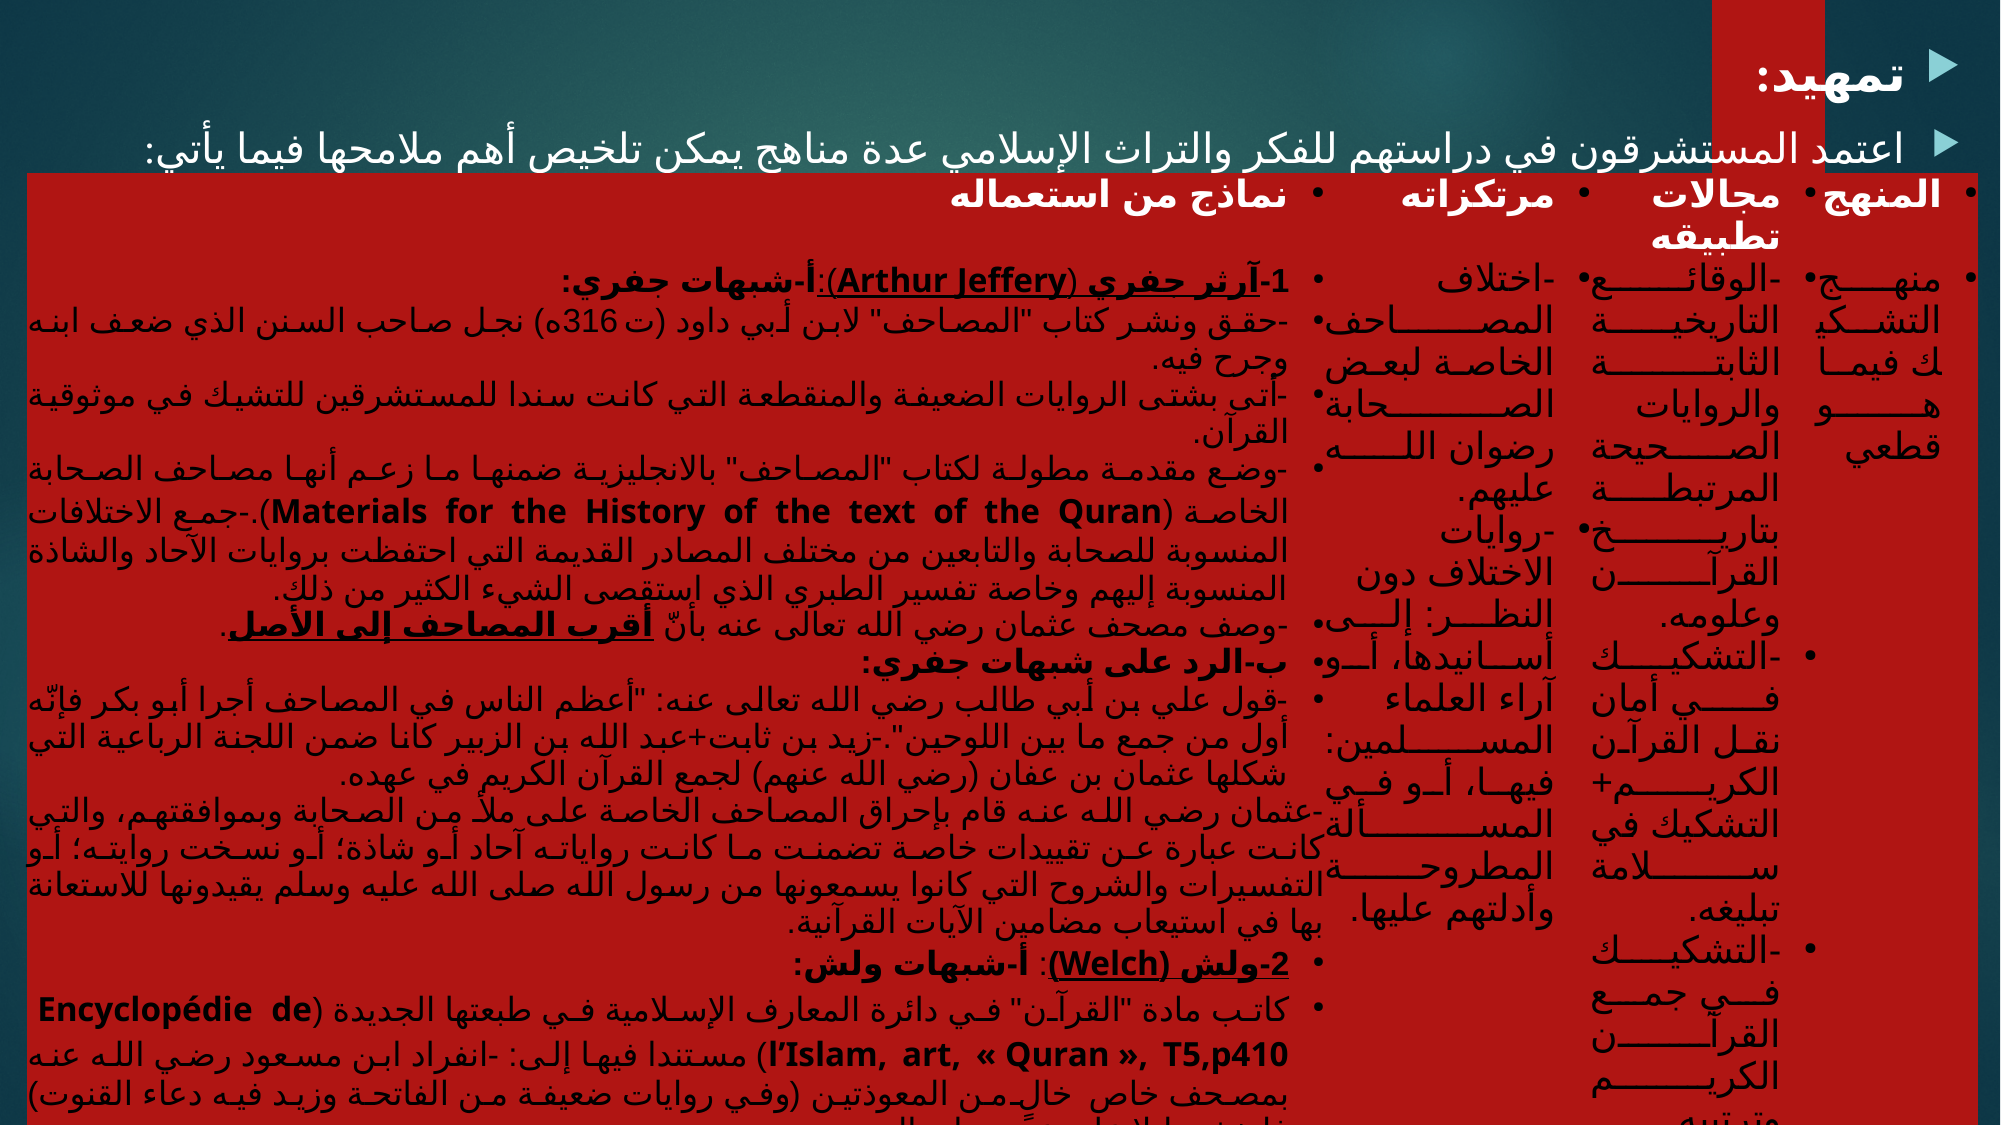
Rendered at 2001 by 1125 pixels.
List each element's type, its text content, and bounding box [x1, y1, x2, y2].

table_header المنهج [1817, 173, 1978, 257]
table_cell -الوقائع التاريخية الثابتة والروايات الصحيحة المرتبطة بتاريخ القرآن وعلومه. -التشكيك في أمان نقل القرآن الكريم+ التشكيك في سلامة تبليغه. -التشكيك في جمع القرآن الكريم وترتيبه. [1591, 257, 1817, 1125]
table_header نماذج من استعماله [27, 173, 1325, 257]
table_cell -اختلاف المصاحف الخاصة لبعض الصحابة رضوان الله عليهم. -روايات الاختلاف دون النظر: إلى أسانيدها، أو آراء العلماء المسلمين: فيها، أو في المسألة المطروحة وأدلتهم عليها. [1325, 257, 1591, 1125]
table_header مرتكزاته [1325, 173, 1591, 257]
list تمهيد: اعتمد المستشرقون في دراستهم للفكر والتراث الإسلامي عدة مناهج يمكن تلخيص أهم ملامحها فيما يأتي: [46, 33, 1978, 173]
table_header مجالات تطبيقه [1591, 173, 1817, 257]
table_cell 1-آرثر جفري (Arthur Jeffery):أ-شبهات جفري: -حقق ونشر كتاب "المصاحف" لابن أبي داود (ت316ه) نجل صاحب السنن الذي ضعف ابنه وجرح فيه. -أتى بشتى الروايات الضعيفة والمنقطعة التي كانت سندا للمستشرقين للتشيك في موثوقية القرآن. -وضع مقدمة مطولة لكتاب "المصاحف" بالانجليزية ضمنها ما زعم أنها مصاحف الصحابة الخاصة (Materials for the History of the text of the Quran).-جمع الاختلافات المنسوبة للصحابة والتابعين من مختلف المصادر القديمة التي احتفظت بروايات الآحاد والشاذة المنسوبة إليهم وخاصة تفسير الطبري الذي استقصى الشيء الكثير من ذلك. -وصف مصحف عثمان رضي الله تعالى عنه بأنّ أقرب المصاحف إلى الأصل. ب-الرد على شبهات جفري: -قول علي بن أبي طالب رضي الله تعالى عنه: "أعظم الناس في المصاحف أجرا أبو بكر فإنّه أول من جمع ما بين اللوحين".-زيد بن ثابت+عبد الله بن الزبير كانا ضمن اللجنة الرباعية التي شكلها عثمان بن عفان (رضي الله عنهم) لجمع القرآن الكريم في عهده. -عثمان رضي الله عنه قام بإحراق المصاحف الخاصة على ملأ من الصحابة وبموافقتهم، والتي كانت عبارة عن تقييدات خاصة تضمنت ما كانت رواياته آحاد أو شاذة؛ أو نسخت روايته؛ أو التفسيرات والشروح التي كانوا يسمعونها من رسول الله صلى الله عليه وسلم يقيدونها للاستعانة بها في استيعاب مضامين الآيات القرآنية. 2-ولش (Welch): أ-شبهات ولش: كاتب مادة "القرآن" في دائرة المعارف الإسلامية في طبعتها الجديدة (Encyclopédie de l’Islam, art, « Quran », T5,p410) مستندا فيها إلى: -انفراد ابن مسعود رضي الله عنه بمصحف خاص خالٍ من المعوذتين (وفي روايات ضعيفة من الفاتحة وزيد فيه دعاء القنوت) فاتخذه دليلا على عدم تواتر السورتين. ب-الرد على شبهات ولش: والرد على الشبهة التي أثارها ولش والتي لم يكن السباق إليها قد دحضها العلماء المسلمين وعلى رأسهم الباقلاني والنووي والمازري [27, 257, 1325, 1125]
table_cell منهج التشكيك فيما هو قطعي [1817, 257, 1978, 1125]
